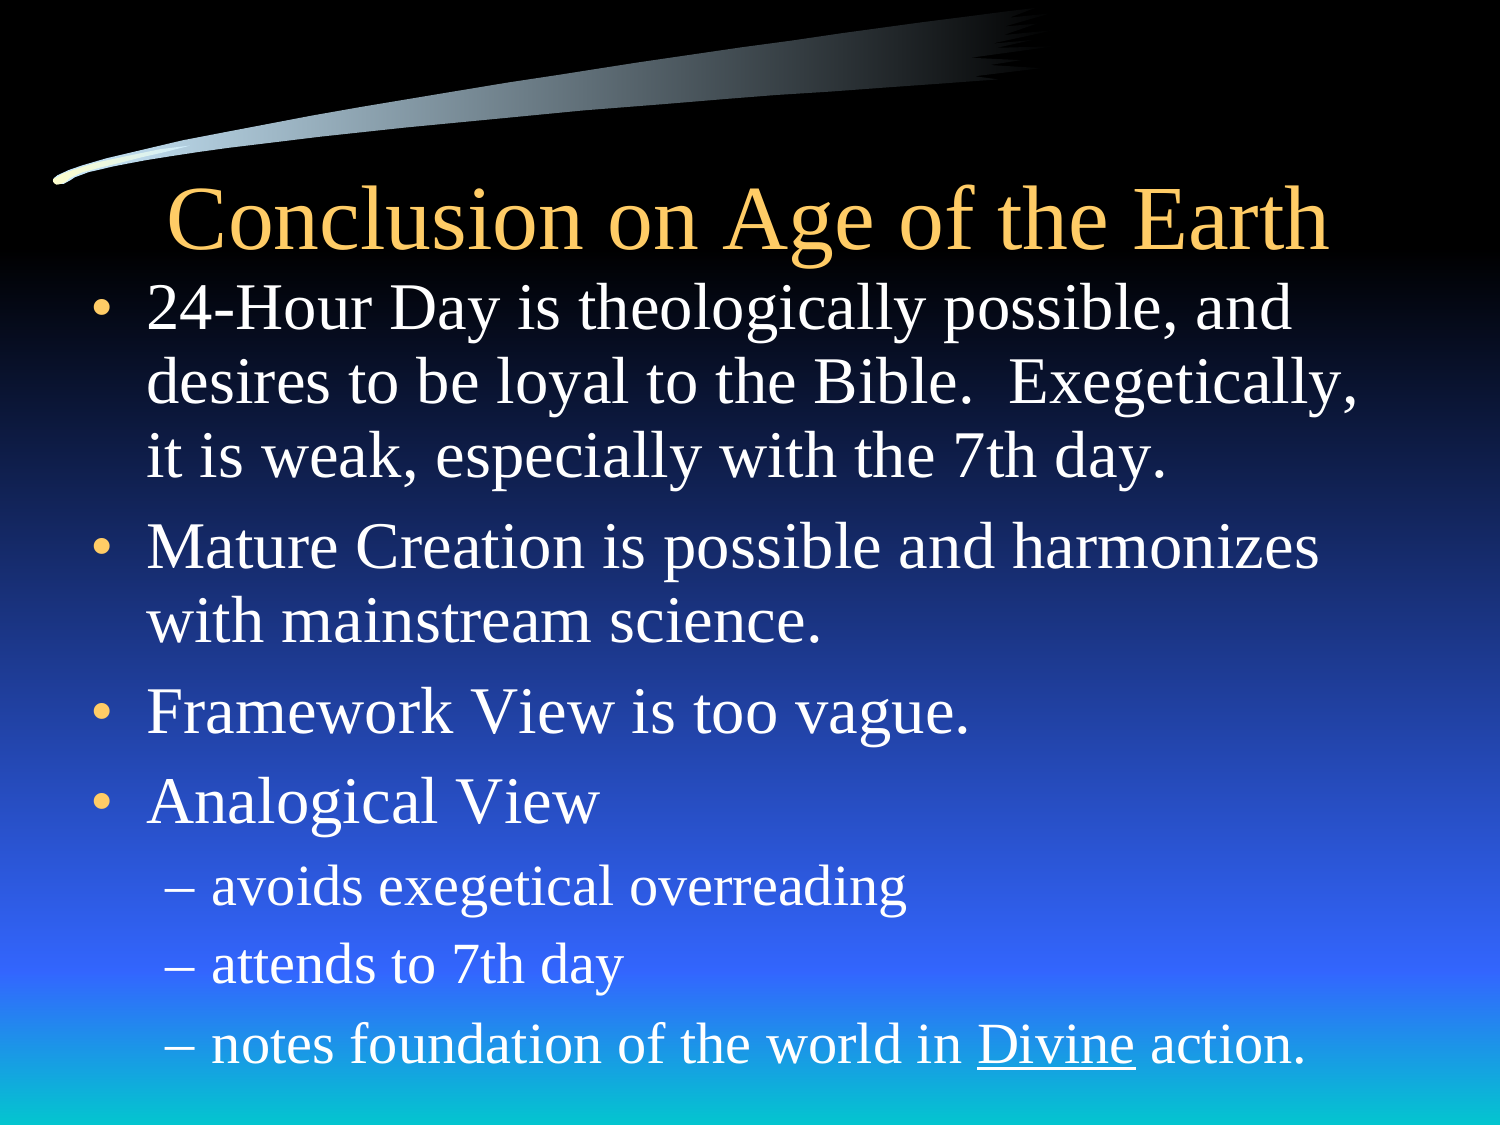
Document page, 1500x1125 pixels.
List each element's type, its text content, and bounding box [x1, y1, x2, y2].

title Conclusion on Age of the Earth [112, 124, 1388, 262]
list 24-Hour Day is theologically possible, and desires to be loyal to the Bible. Exegetically, it is weak, especially with the 7th day. Mature Creation is possible and harmonizes with mainstream science. Framework View is too vague. Analogical View avoids exegetical overreading attends to 7th day notes foundation of the world in Divine action. [75, 262, 1413, 1125]
